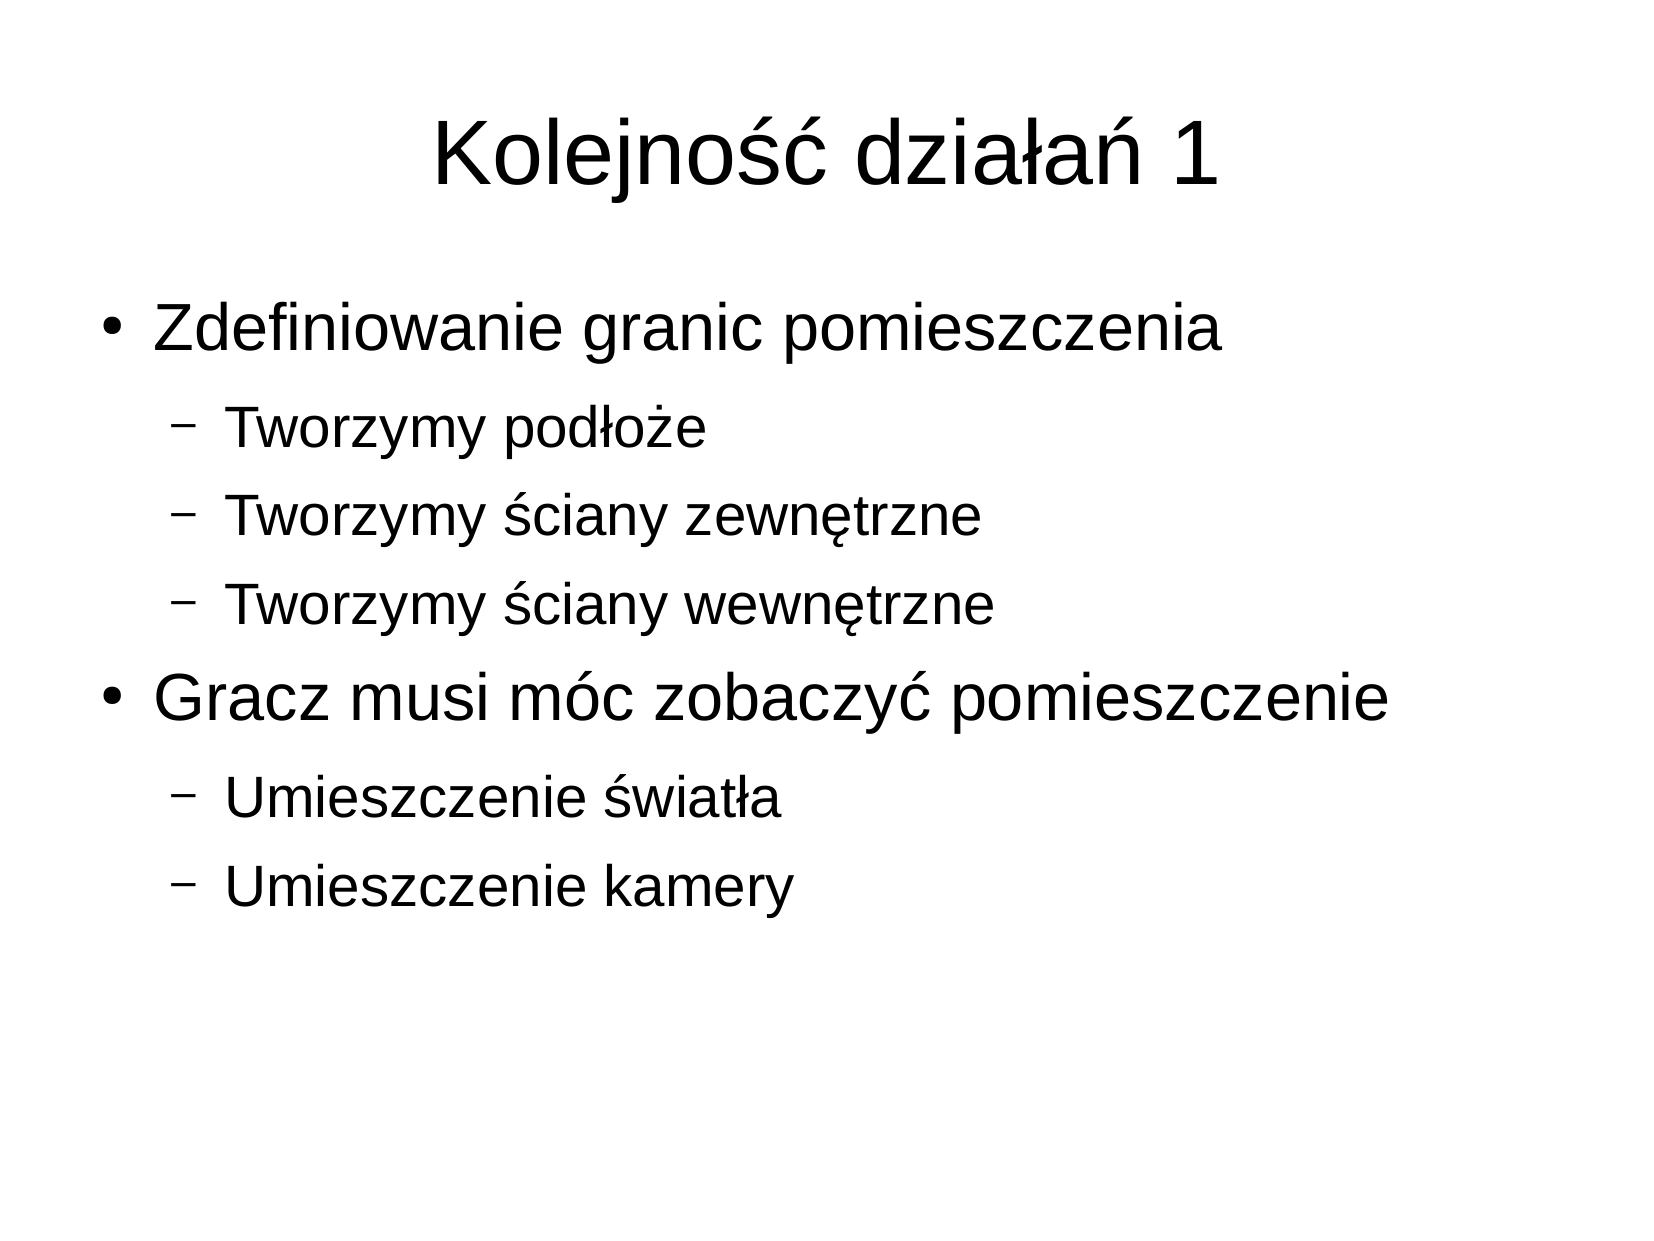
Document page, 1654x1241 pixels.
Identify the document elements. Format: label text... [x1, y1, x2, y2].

list Zdefiniowanie granic pomieszczenia Tworzymy podłoże Tworzymy ściany zewnętrzne Tworzymy ściany wewnętrzne Gracz musi móc zobaczyć pomieszczenie Umieszczenie światła Umieszczenie kamery [82, 290, 1571, 1010]
title Kolejność działań 1 [82, 49, 1571, 257]
